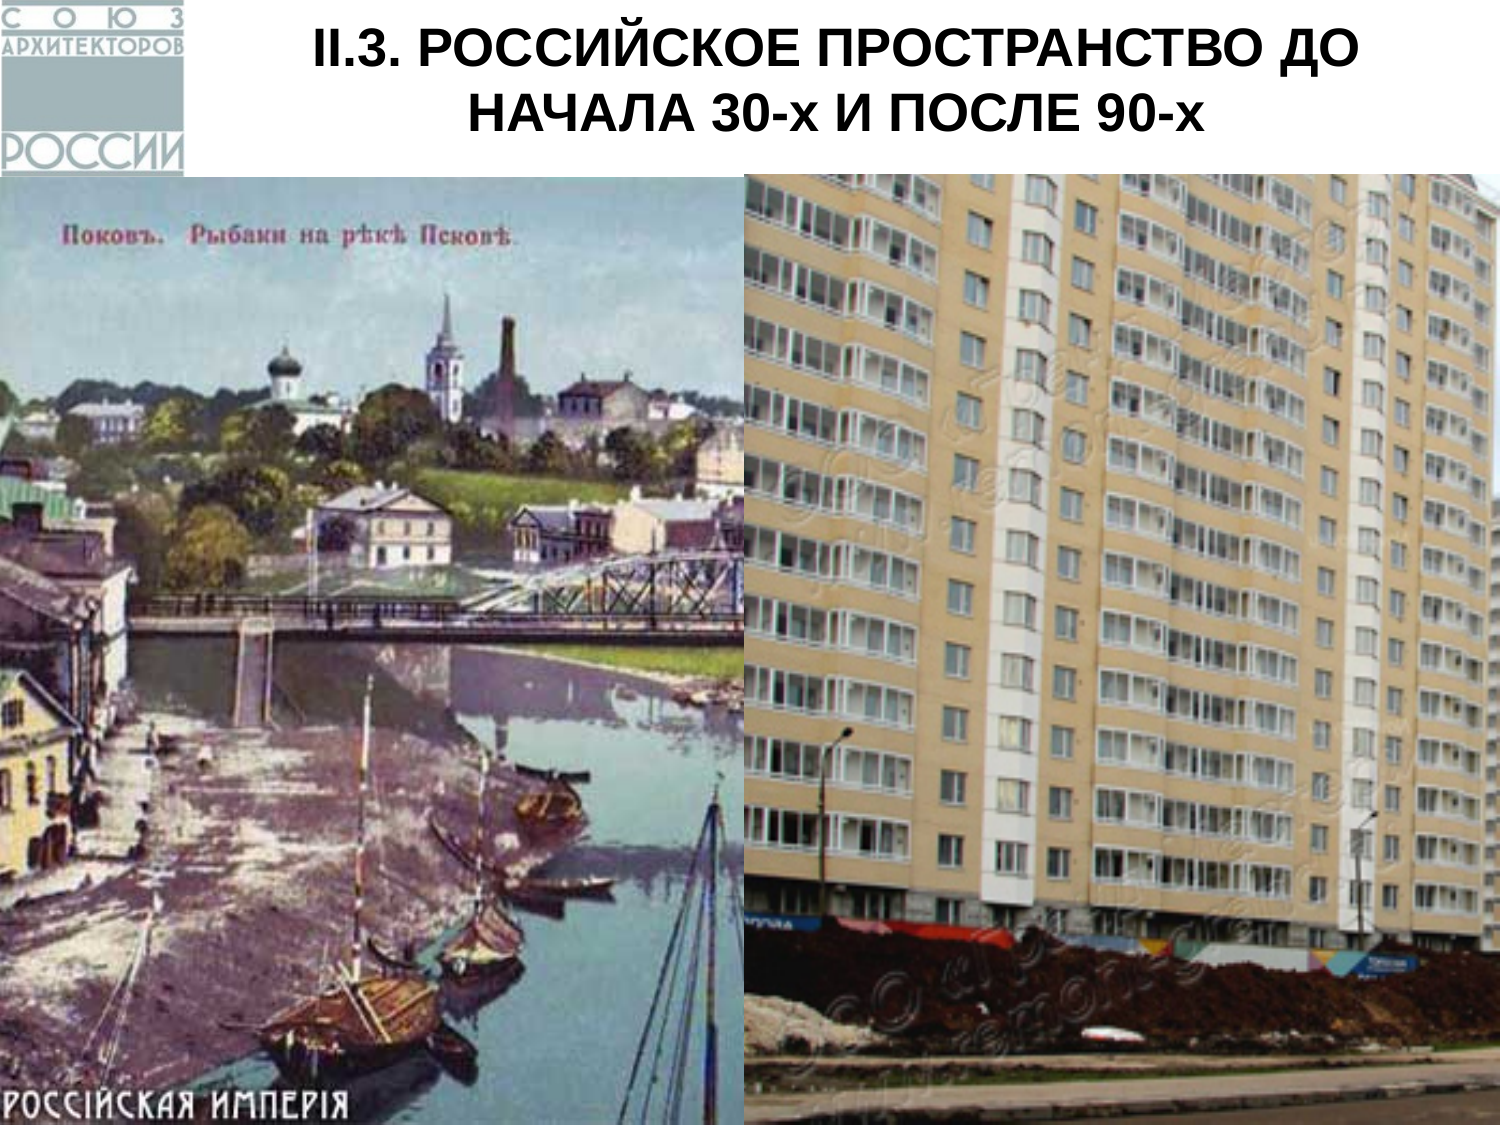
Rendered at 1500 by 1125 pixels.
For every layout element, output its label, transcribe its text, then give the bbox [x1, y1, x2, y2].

text_box II.3. РОССИЙСКОЕ ПРОСТРАНСТВО ДО НАЧАЛА 30-х И ПОСЛЕ 90-х [177, 5, 1497, 150]
text_box [185, 0, 1500, 177]
picture [0, 0, 1500, 1125]
